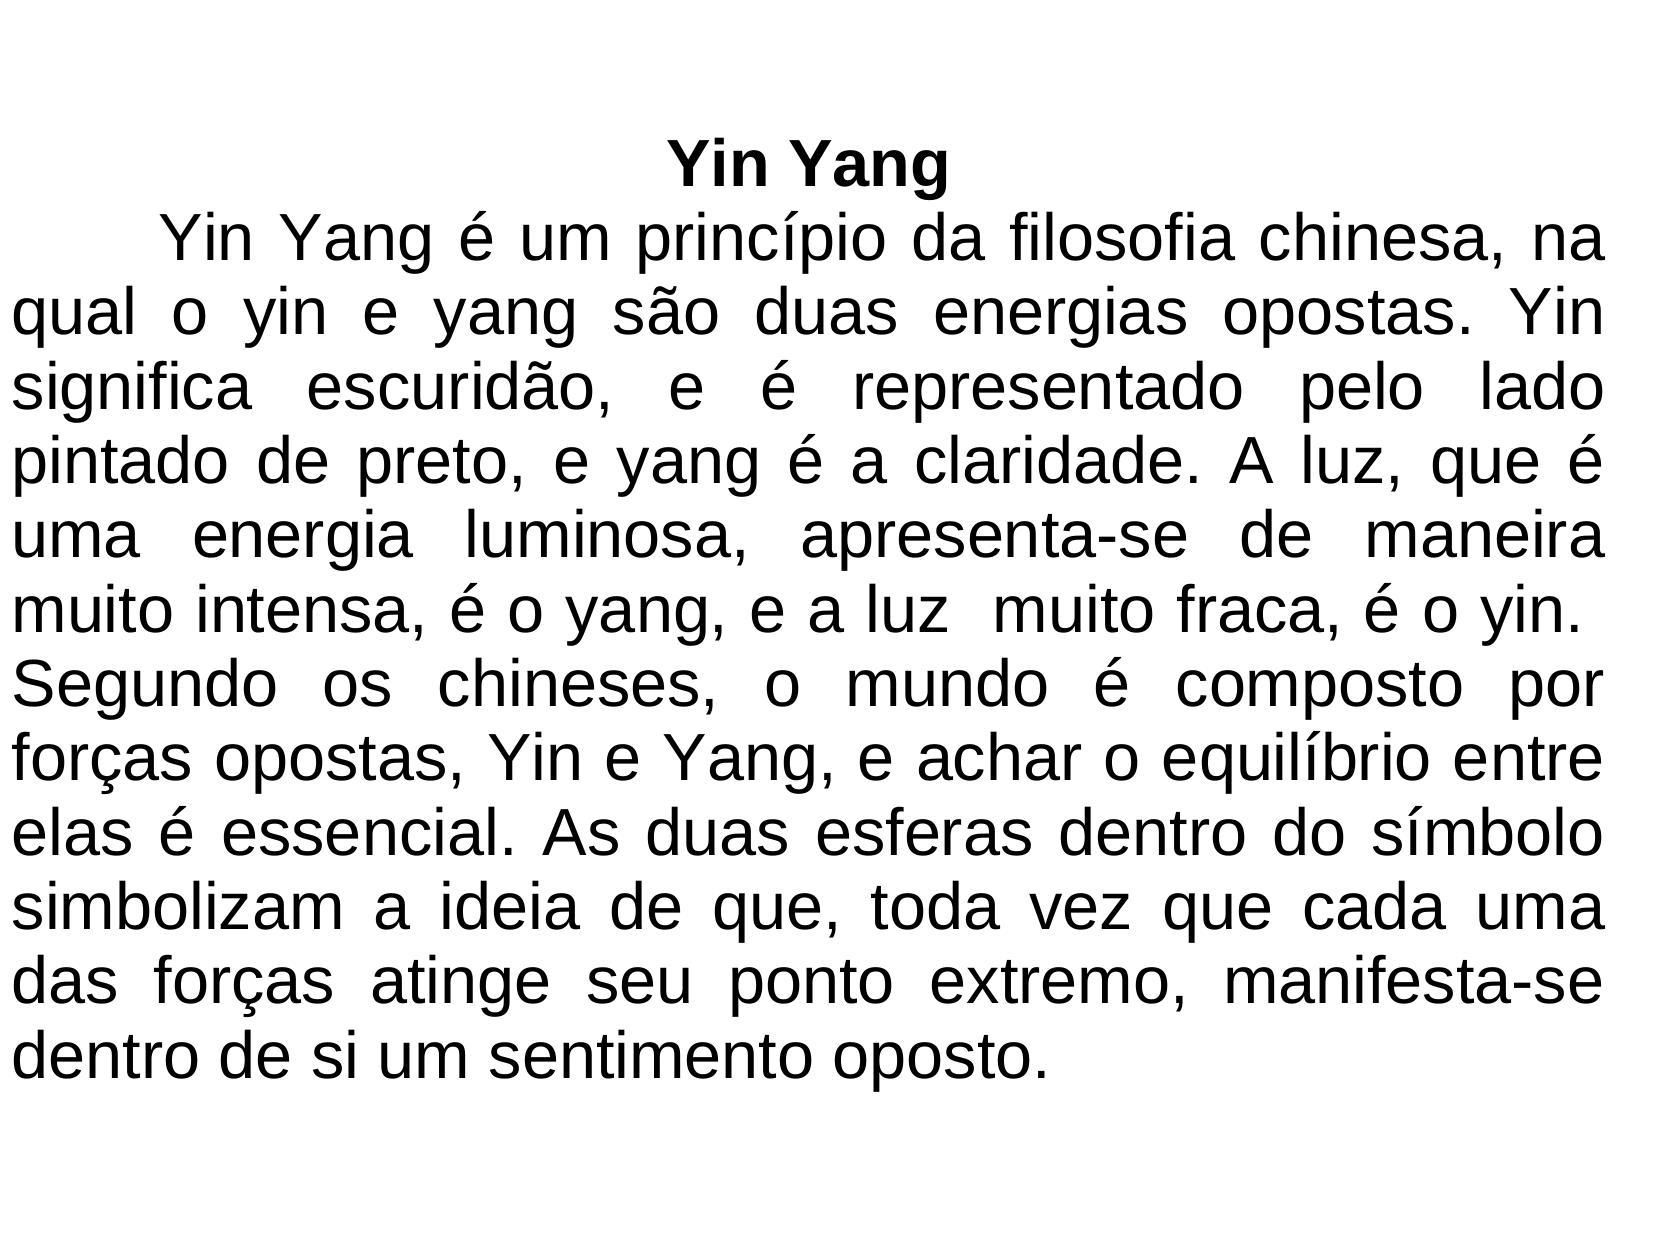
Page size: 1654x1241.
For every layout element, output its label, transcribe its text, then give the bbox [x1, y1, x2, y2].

text_box Yin Yang Yin Yang é um princípio da filosofia chinesa, na qual o yin e yang são duas energias opostas. Yin significa escuridão, e é representado pelo lado pintado de preto, e yang é a claridade. A luz, que é uma energia luminosa, apresenta-se de maneira muito intensa, é o yang, e a luz muito fraca, é o yin. Segundo os chineses, o mundo é composto por forças opostas, Yin e Yang, e achar o equilíbrio entre elas é essencial. As duas esferas dentro do símbolo simbolizam a ideia de que, toda vez que cada uma das forças atinge seu ponto extremo, manifesta-se dentro de si um sentimento oposto. [11, 0, 1607, 1220]
